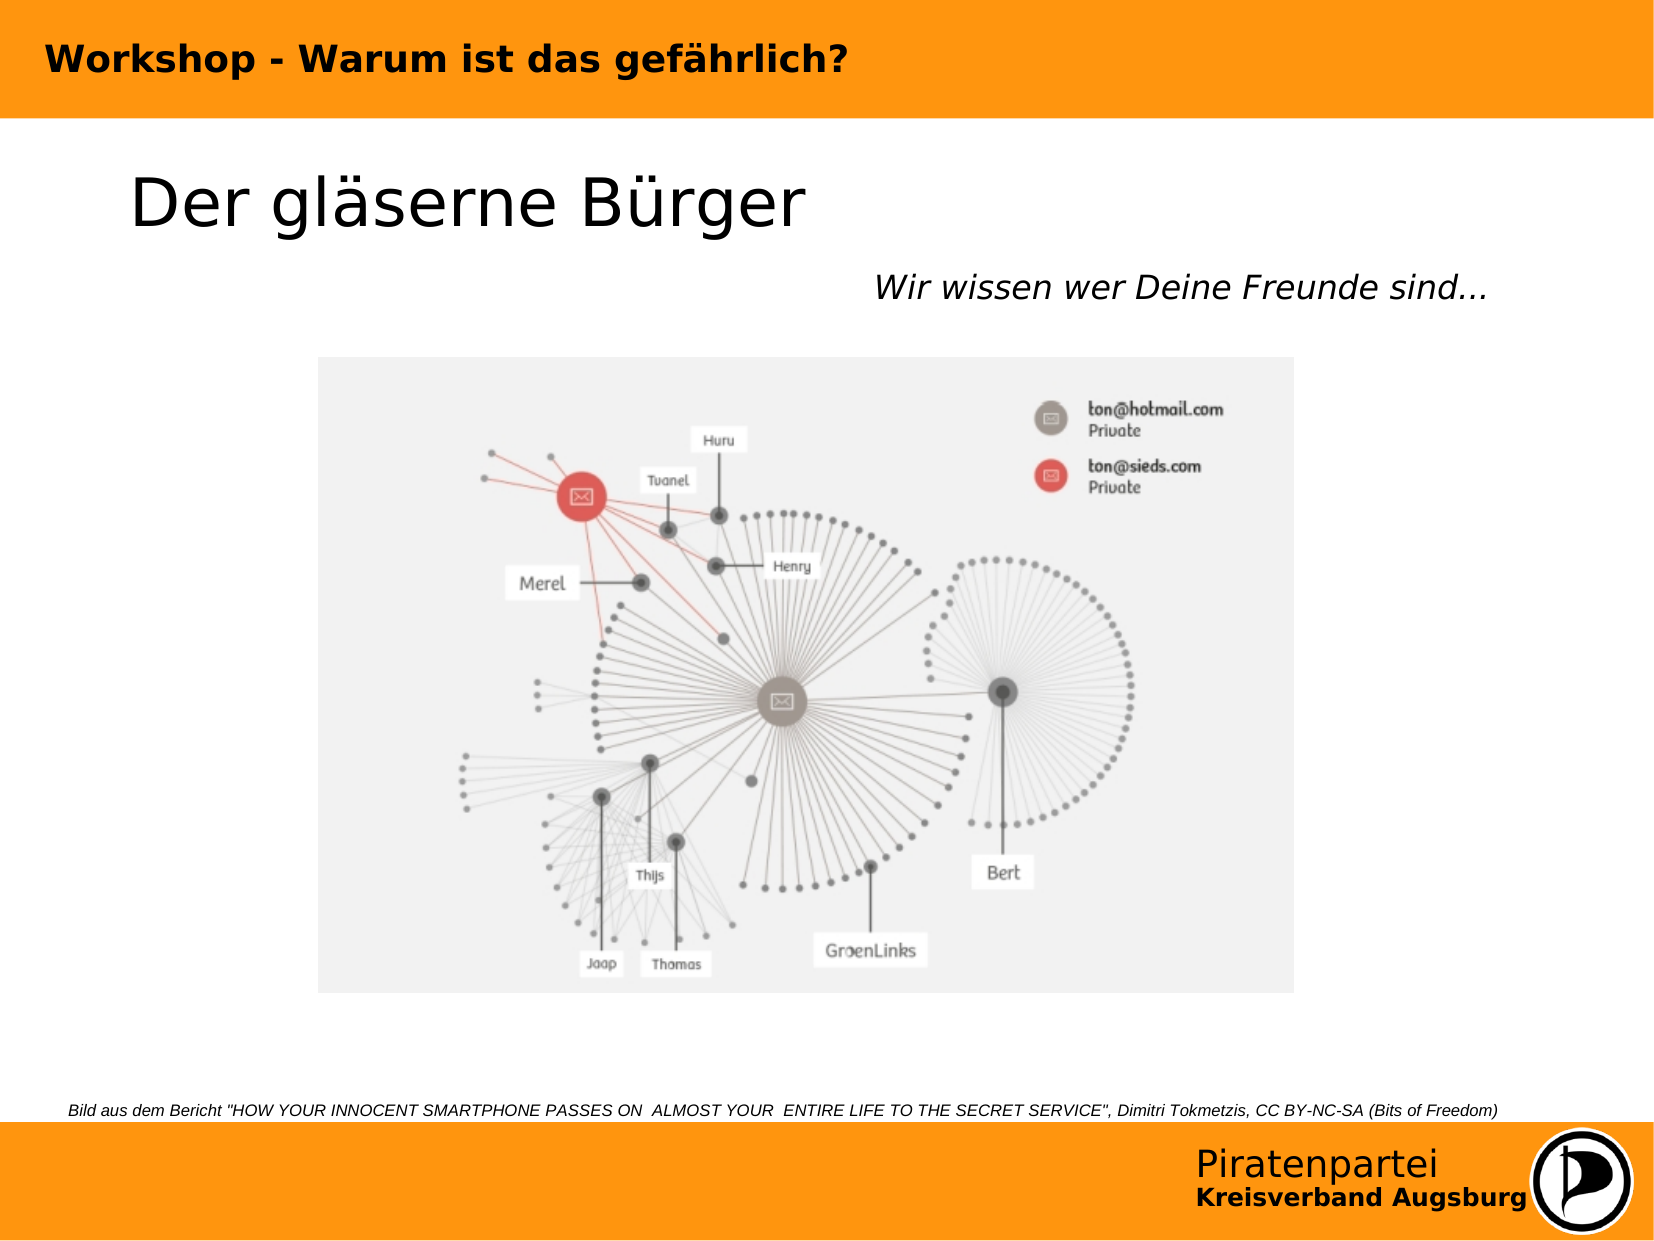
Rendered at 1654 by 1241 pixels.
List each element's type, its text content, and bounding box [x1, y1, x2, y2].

picture [318, 357, 1294, 993]
text_box Wir wissen wer Deine Freunde sind... [123, 259, 1506, 318]
text_box Bild aus dem Bericht "HOW YOUR INNOCENT SMARTPHONE PASSES ON ALMOST YOUR ENTIRE LIFE TO THE SECRET SERVICE", Dimitri Tokmetzis, CC BY-NC-SA (Bits of Freedom) [53, 1092, 1546, 1127]
picture [1529, 1127, 1634, 1235]
text_box Workshop - Warum ist das gefährlich? [29, 29, 1329, 88]
text_box Der gläserne Bürger [115, 155, 1560, 248]
